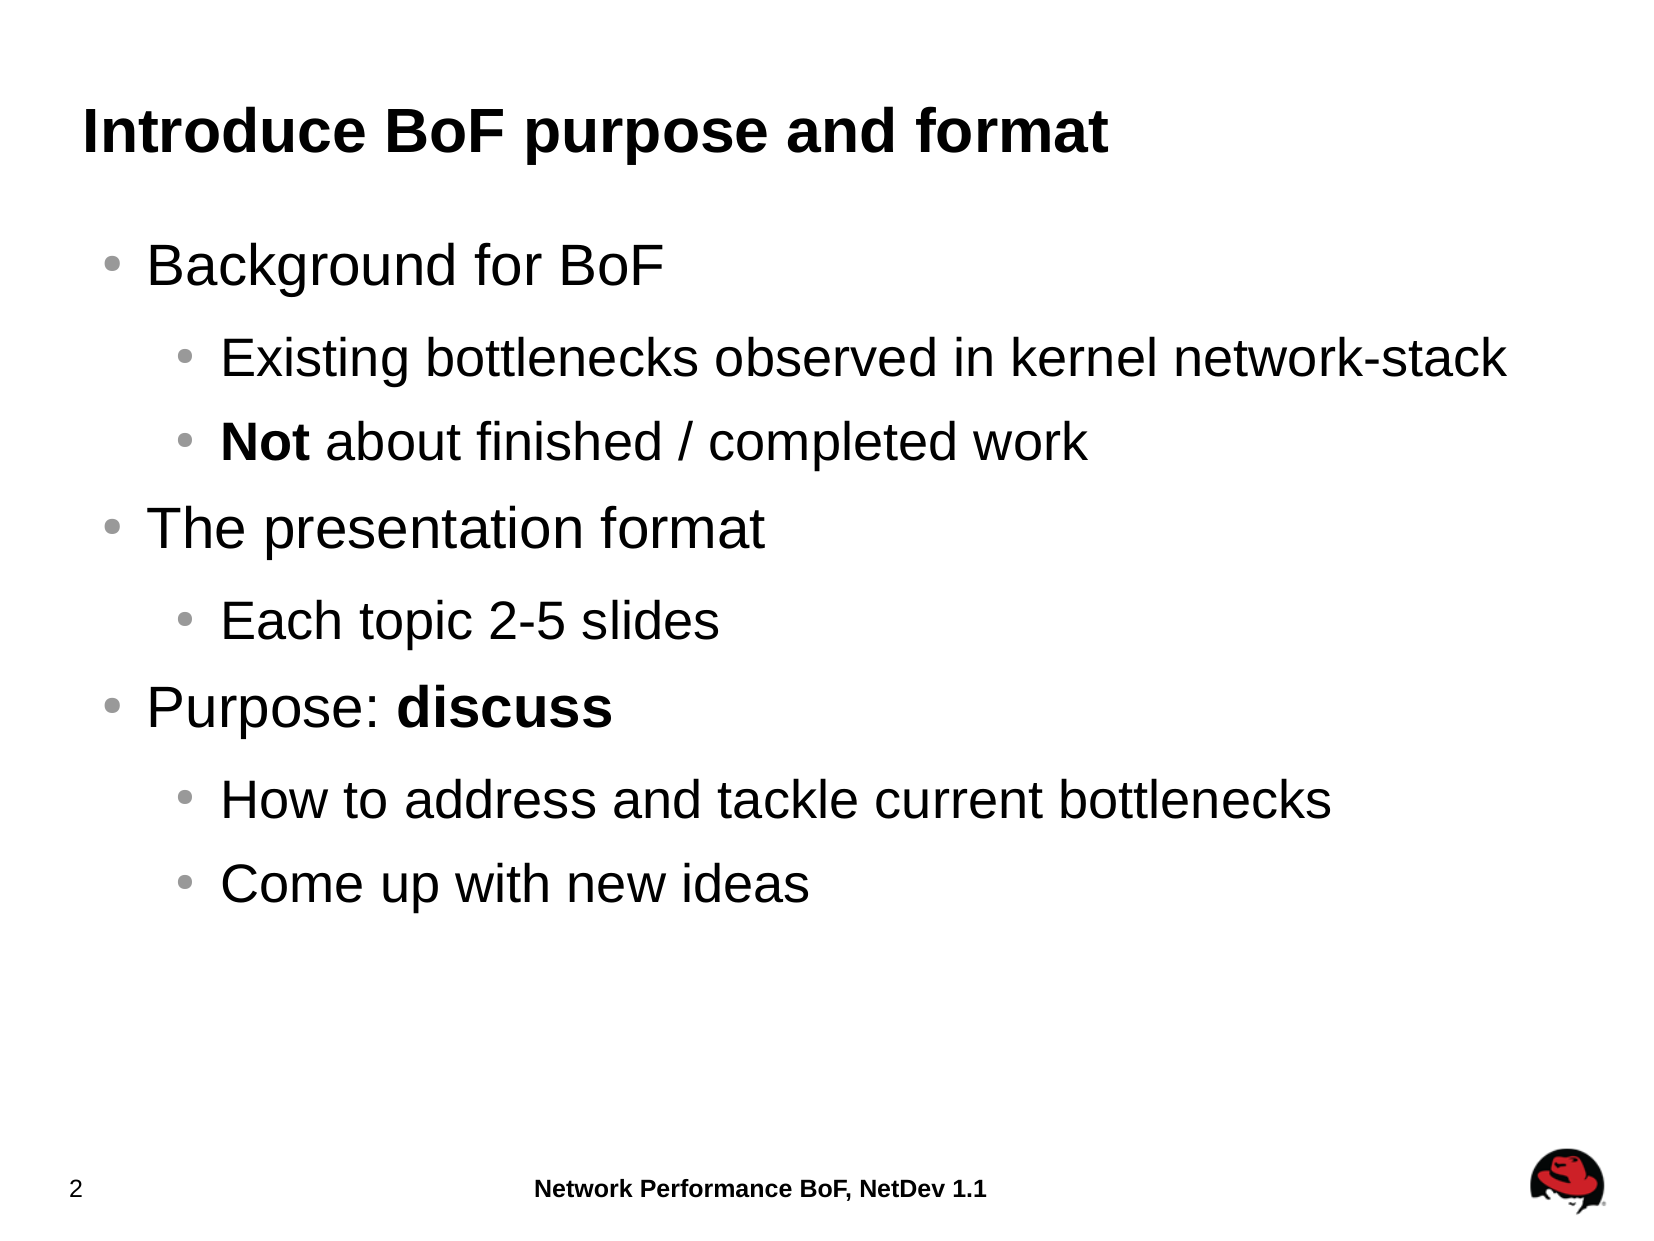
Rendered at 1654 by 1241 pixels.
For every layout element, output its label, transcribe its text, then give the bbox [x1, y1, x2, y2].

list Background for BoF Existing bottlenecks observed in kernel network-stack Not about finished / completed work The presentation format Each topic 2-5 slides Purpose: discuss How to address and tackle current bottlenecks Come up with new ideas [86, 233, 1575, 1027]
title Introduce BoF purpose and format [82, 37, 1571, 226]
picture [1529, 1146, 1612, 1224]
